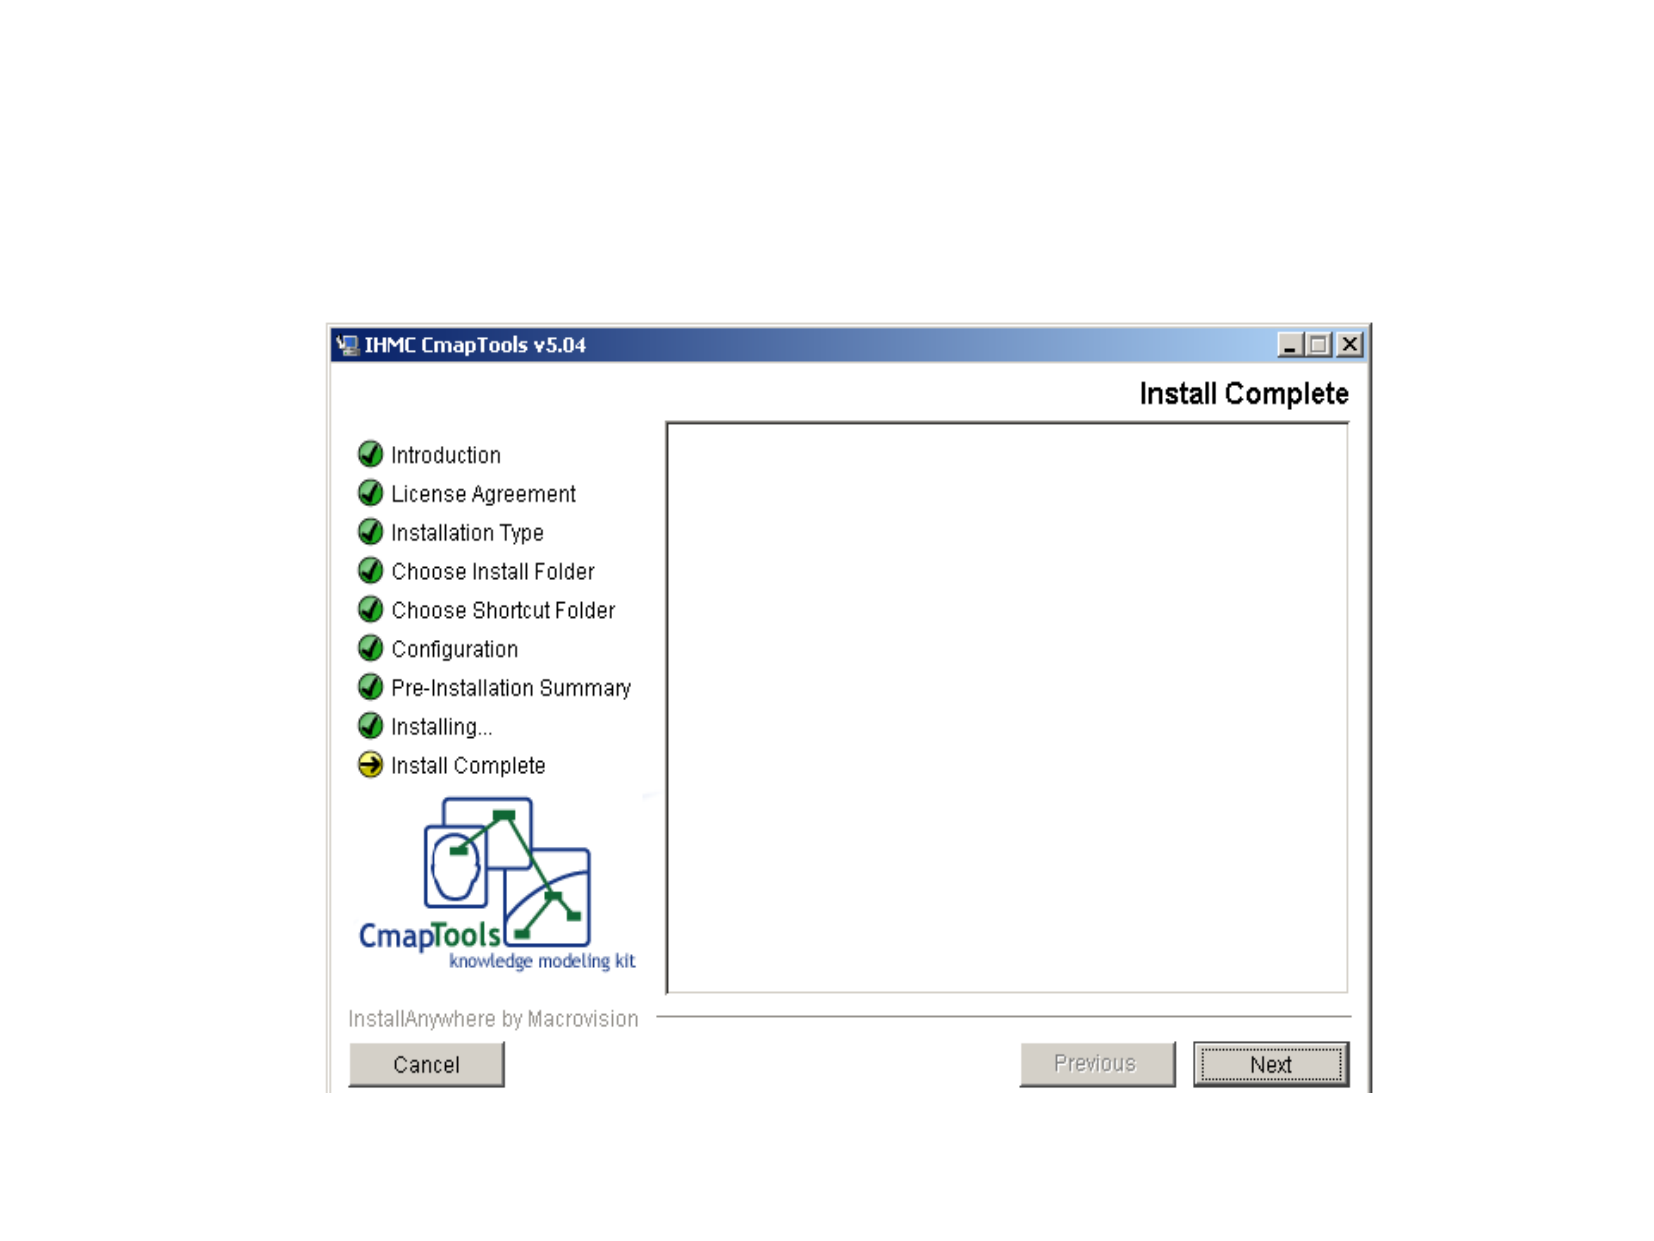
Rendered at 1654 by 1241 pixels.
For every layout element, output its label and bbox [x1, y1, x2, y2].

picture [295, 295, 1388, 1093]
